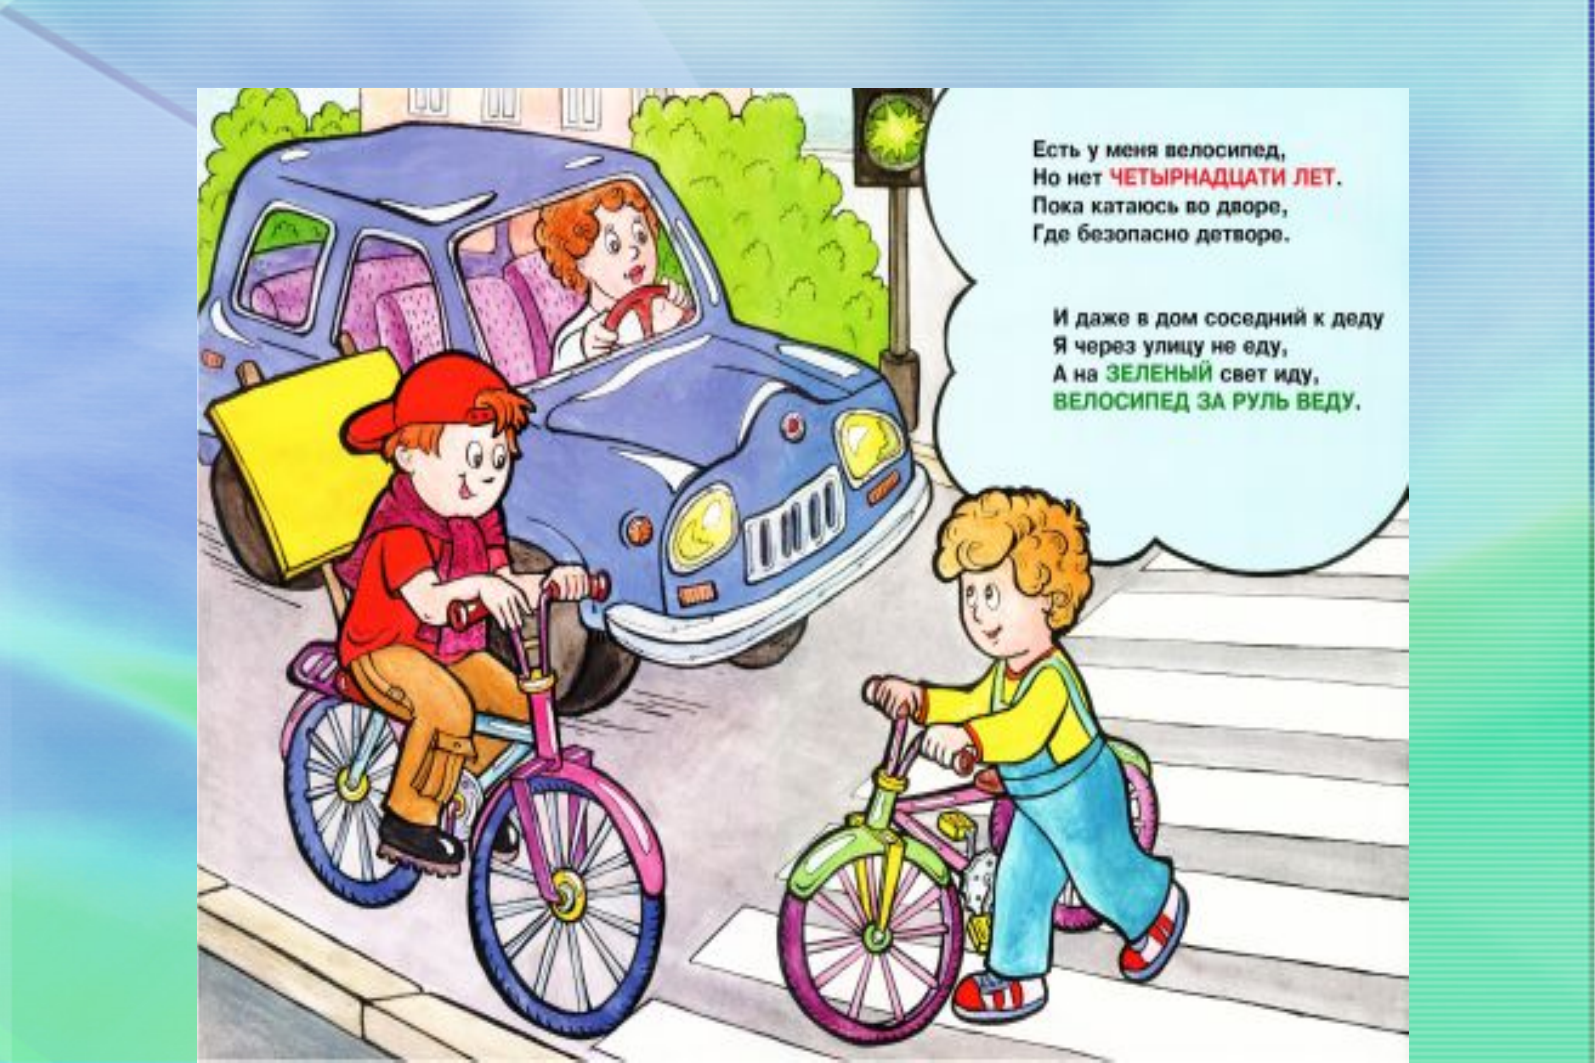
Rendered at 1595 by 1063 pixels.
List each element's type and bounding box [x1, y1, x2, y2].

picture [197, 88, 1409, 1063]
